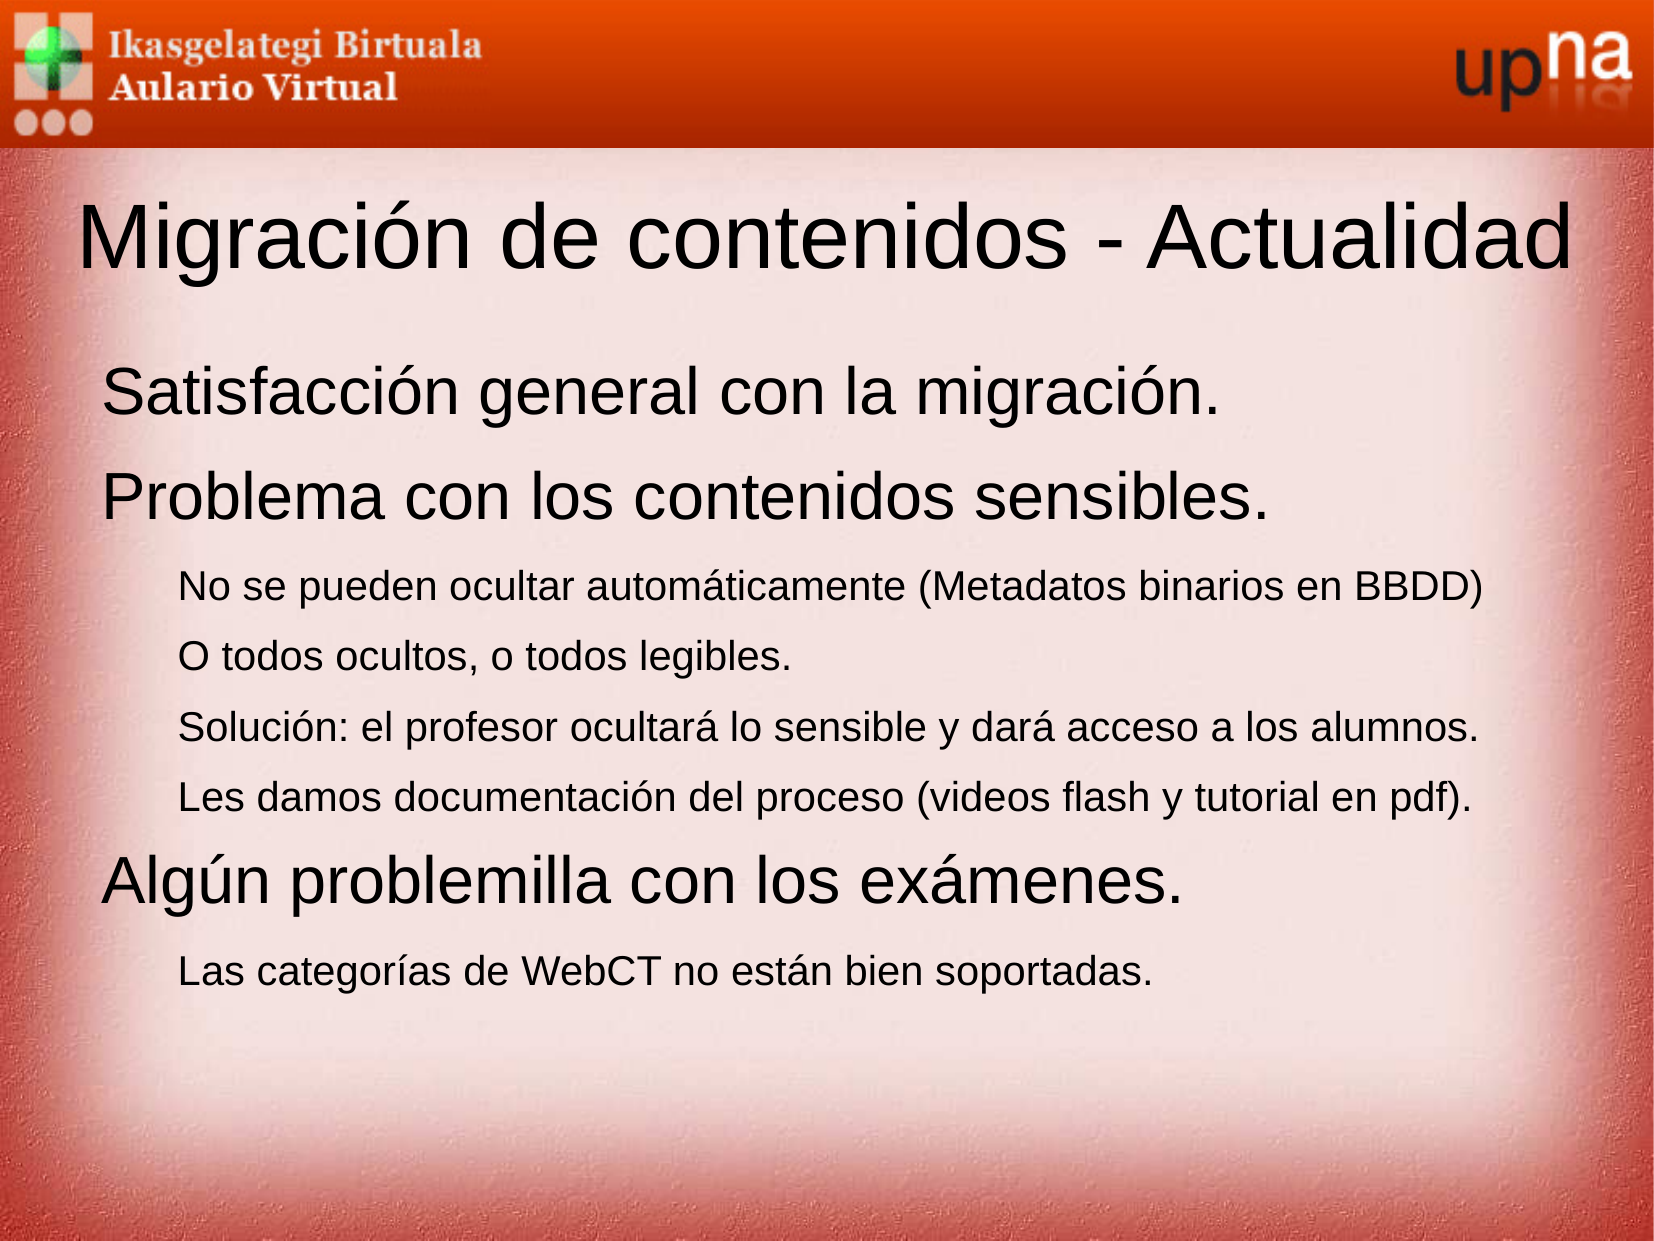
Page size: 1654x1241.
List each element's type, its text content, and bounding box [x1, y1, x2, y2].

title Migración de contenidos - Actualidad [59, 147, 1595, 325]
picture [0, 0, 1654, 1241]
list Satisfacción general con la migración. Problema con los contenidos sensibles. No se pueden ocultar automáticamente (Metadatos binarios en BBDD) O todos ocultos, o todos legibles. Solución: el profesor ocultará lo sensible y dará acceso a los alumnos. Les damos documentación del proceso (videos flash y tutorial en pdf). Algún problemilla con los exámenes. Las categorías de WebCT no están bien soportadas. [83, 354, 1572, 1095]
